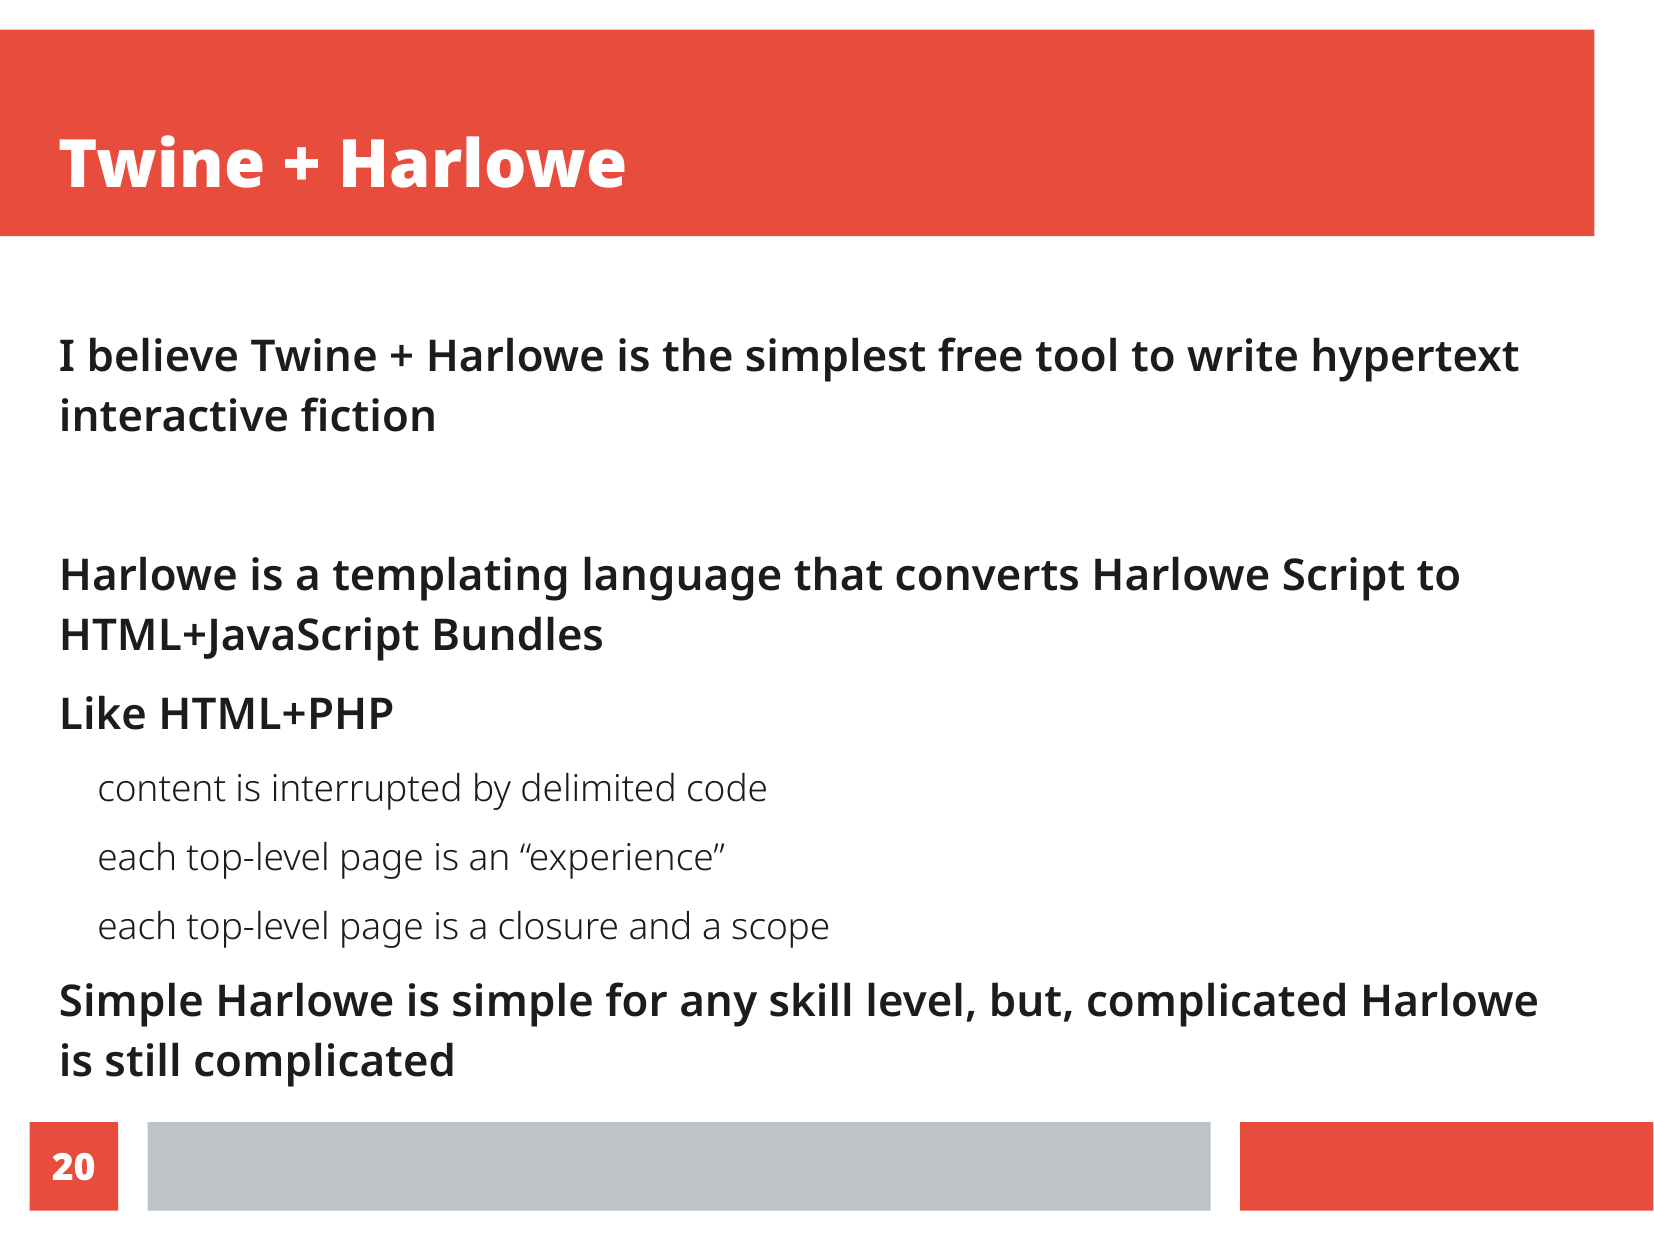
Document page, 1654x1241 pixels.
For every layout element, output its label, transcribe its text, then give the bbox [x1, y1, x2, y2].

title Twine + Harlowe [59, 59, 1595, 207]
list I believe Twine + Harlowe is the simplest free tool to write hypertext interactive fiction Harlowe is a templating language that converts Harlowe Script to HTML+JavaScript Bundles Like HTML+PHP content is interrupted by delimited code each top-level page is an “experience” each top-level page is a closure and a scope Simple Harlowe is simple for any skill level, but, complicated Harlowe is still complicated [59, 324, 1565, 1093]
